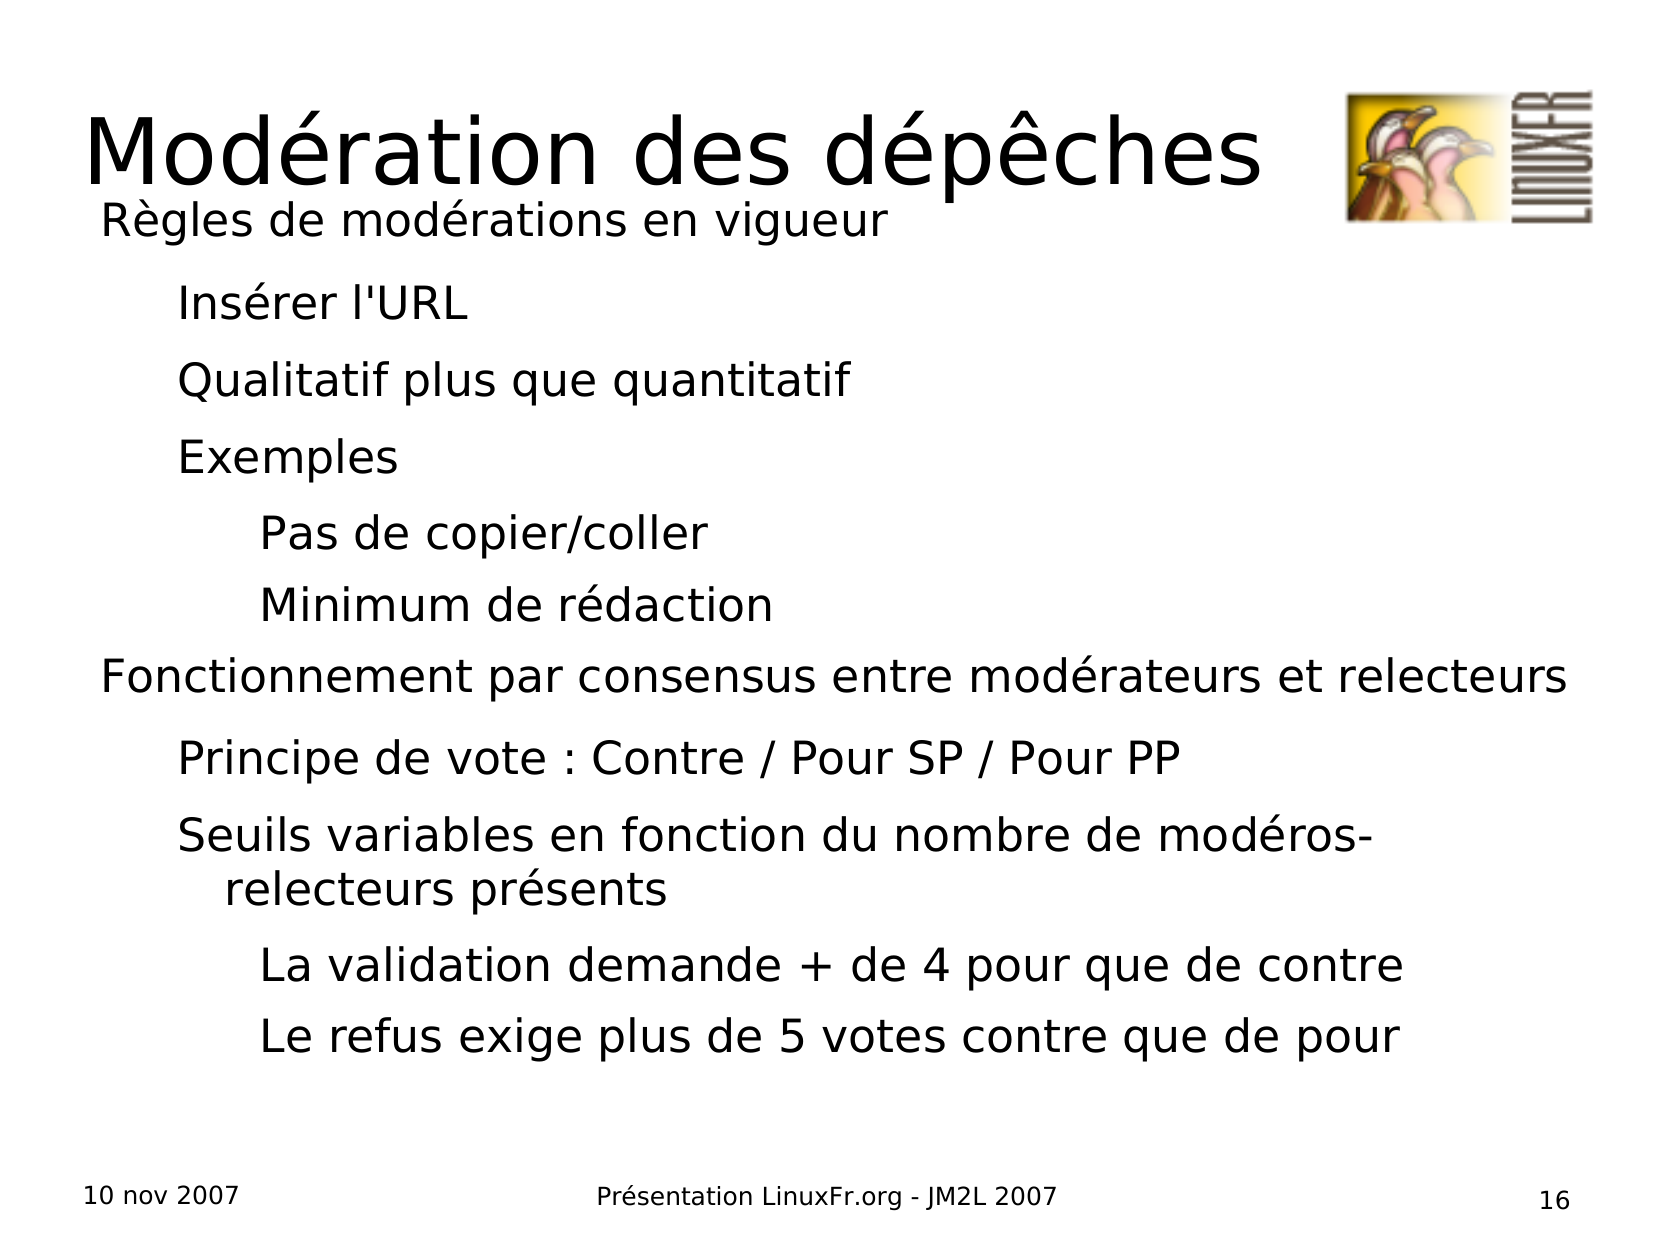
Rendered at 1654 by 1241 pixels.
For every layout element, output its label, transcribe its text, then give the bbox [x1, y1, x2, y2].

picture [1341, 88, 1601, 229]
title Modération des dépêches [82, 49, 1270, 194]
list Règles de modérations en vigueur Insérer l'URL Qualitatif plus que quantitatif Exemples Pas de copier/coller Minimum de rédaction Fonctionnement par consensus entre modérateurs et relecteurs Principe de vote : Contre / Pour SP / Pour PP Seuils variables en fonction du nombre de modéros-relecteurs présents La validation demande + de 4 pour que de contre Le refus exige plus de 5 votes contre que de pour [82, 194, 1571, 1117]
